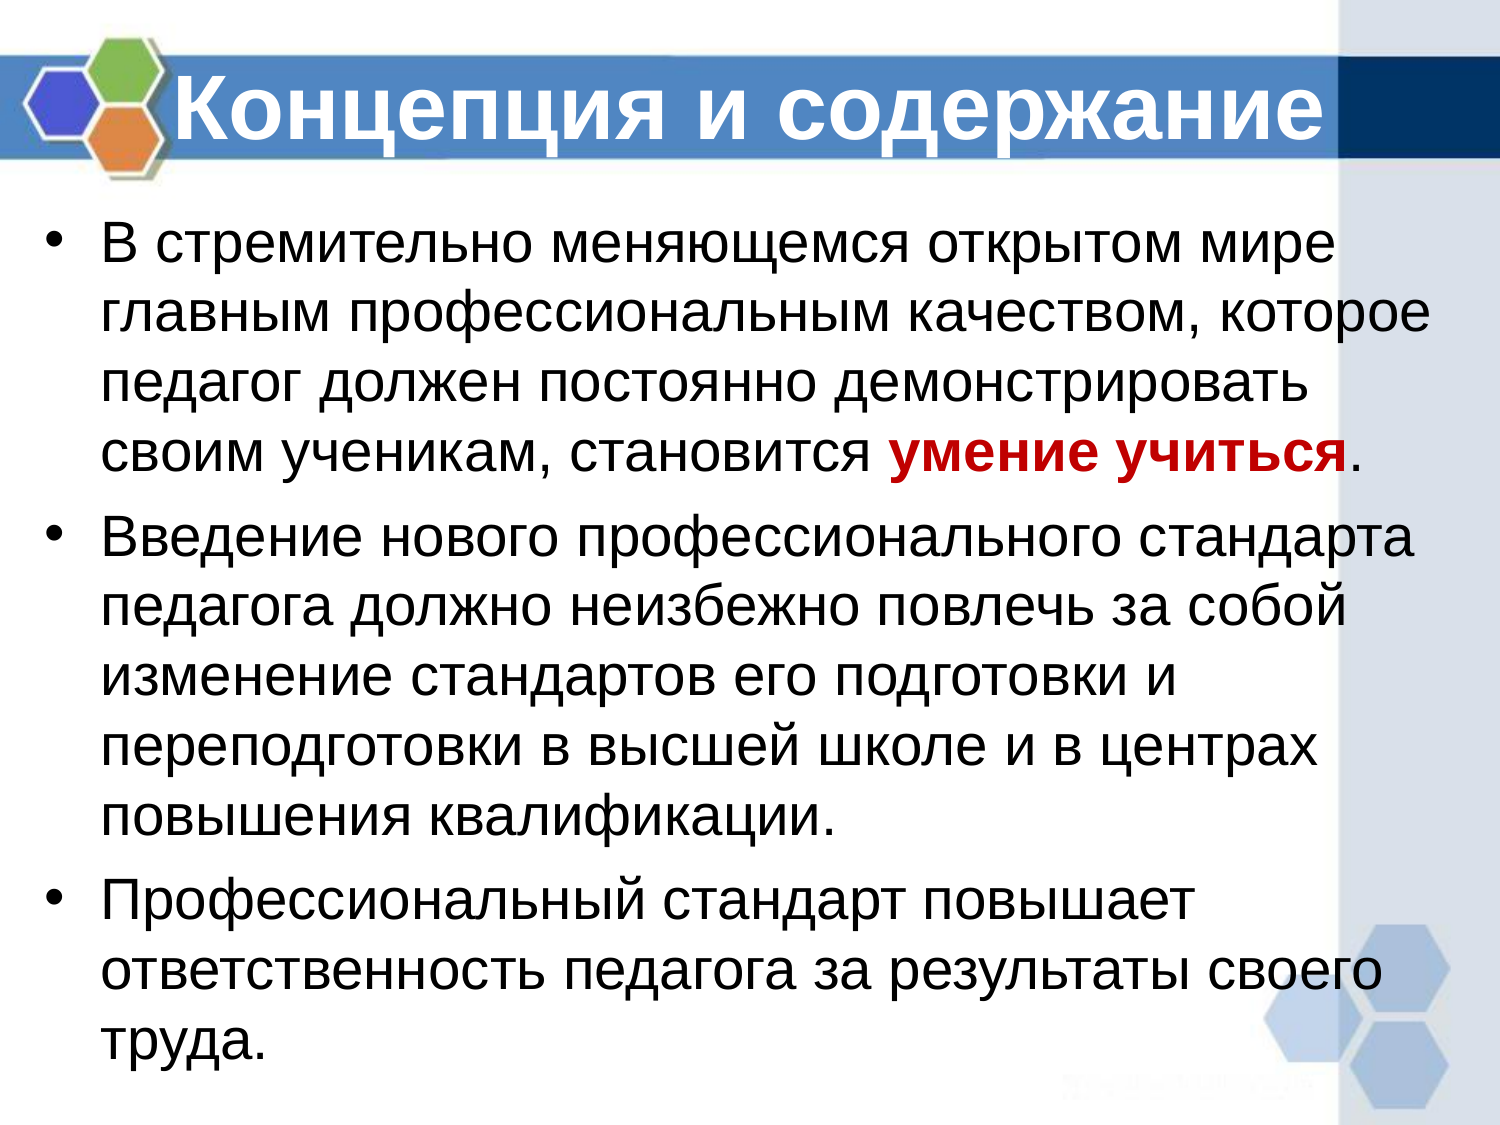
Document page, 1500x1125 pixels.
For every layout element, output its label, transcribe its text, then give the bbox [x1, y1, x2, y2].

list В стремительно меняющемся открытом мире главным профессиональным качеством, которое педагог должен постоянно демонстрировать своим ученикам, становится умение учиться. Введение нового профессионального стандарта педагога должно неизбежно повлечь за собой изменение стандартов его подготовки и переподготовки в высшей школе и в центрах повышения квалификации. Профессиональный стандарт повышает ответственность педагога за результаты своего труда. [29, 196, 1471, 1106]
title Концепция и содержание [75, 45, 1426, 161]
picture [0, 0, 1500, 1125]
